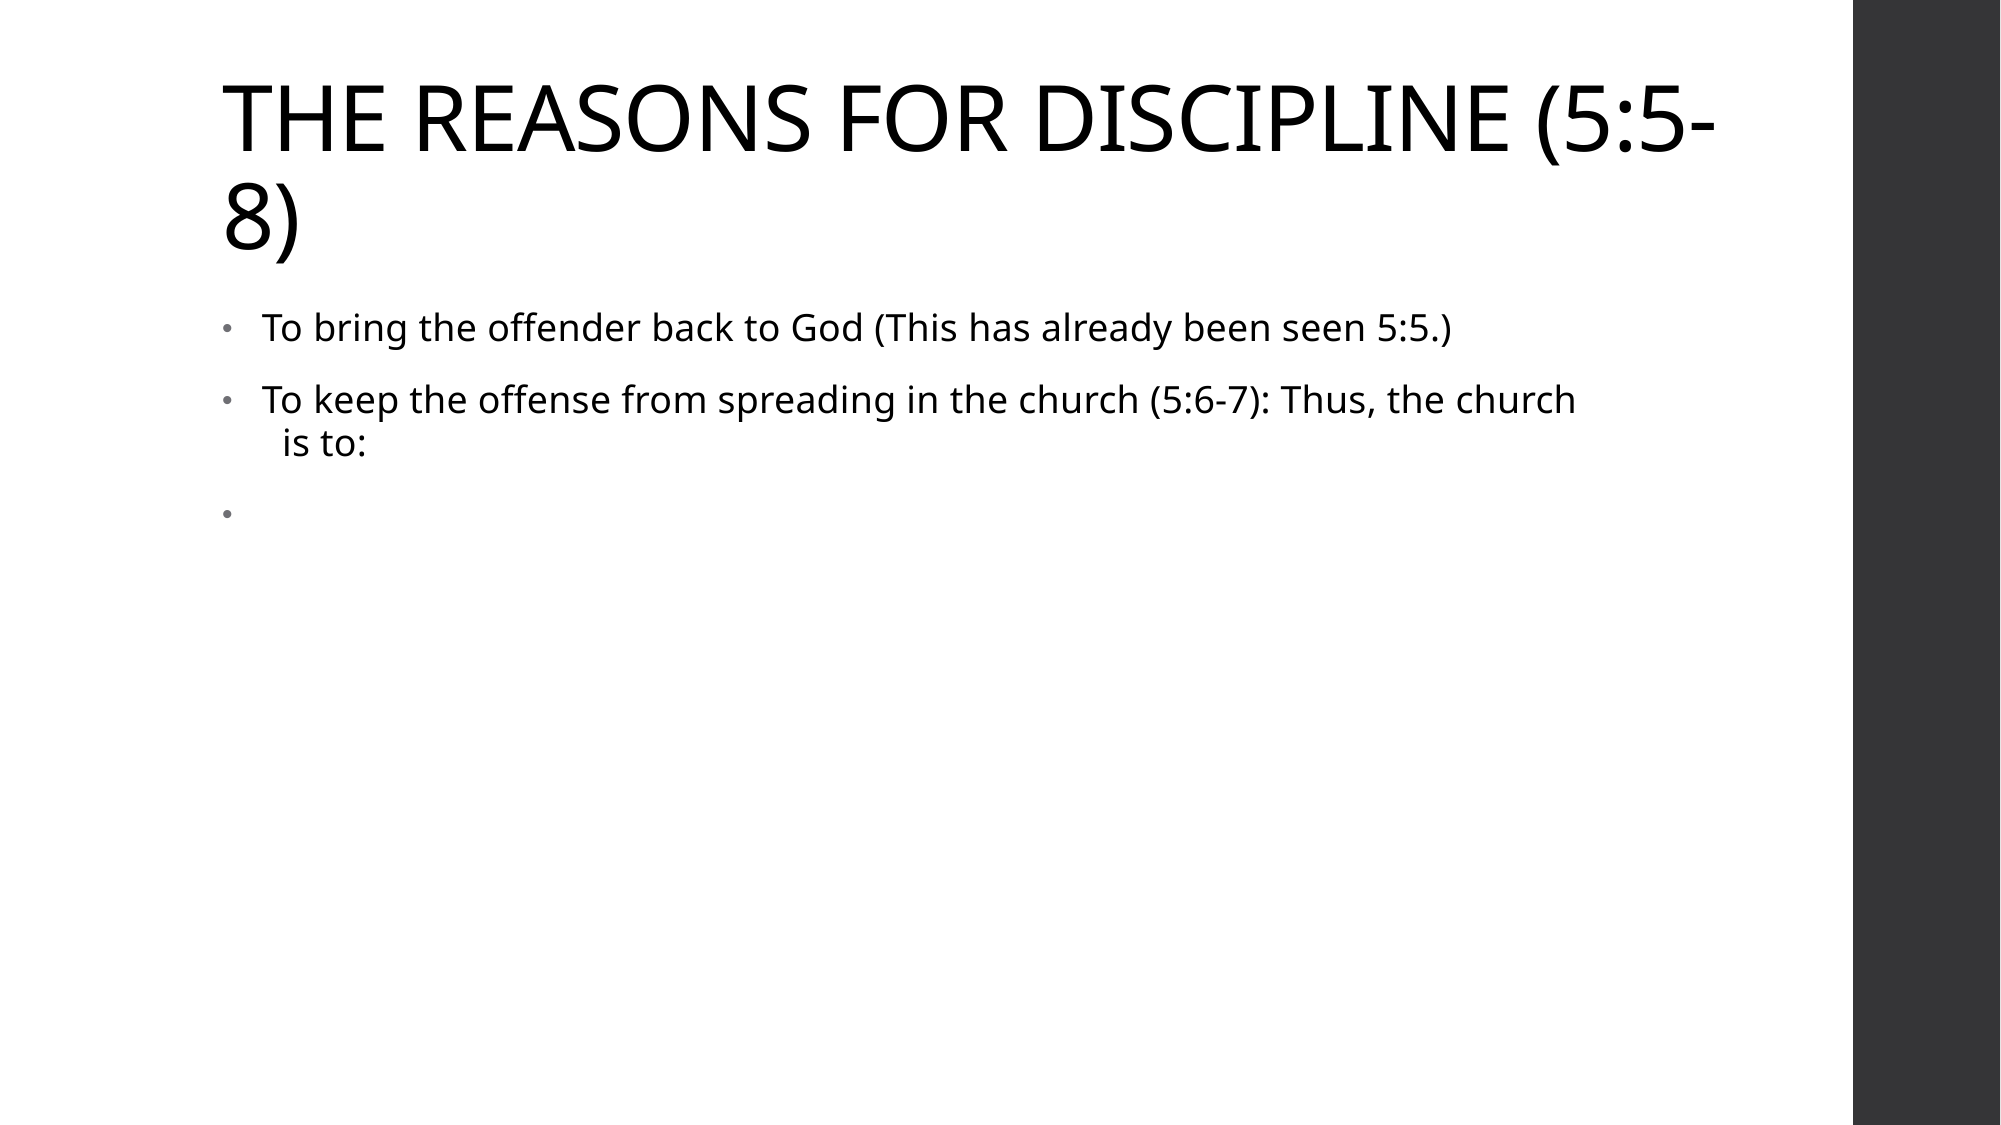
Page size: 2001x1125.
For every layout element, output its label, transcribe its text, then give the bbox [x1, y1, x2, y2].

title THE REASONS FOR DISCIPLINE (5:5-8) [206, 60, 1797, 278]
list To bring the offender back to God (This has already been seen 5:5.) To keep the offense from spreading in the church (5:6-7): Thus, the church is to: [206, 299, 1617, 1014]
